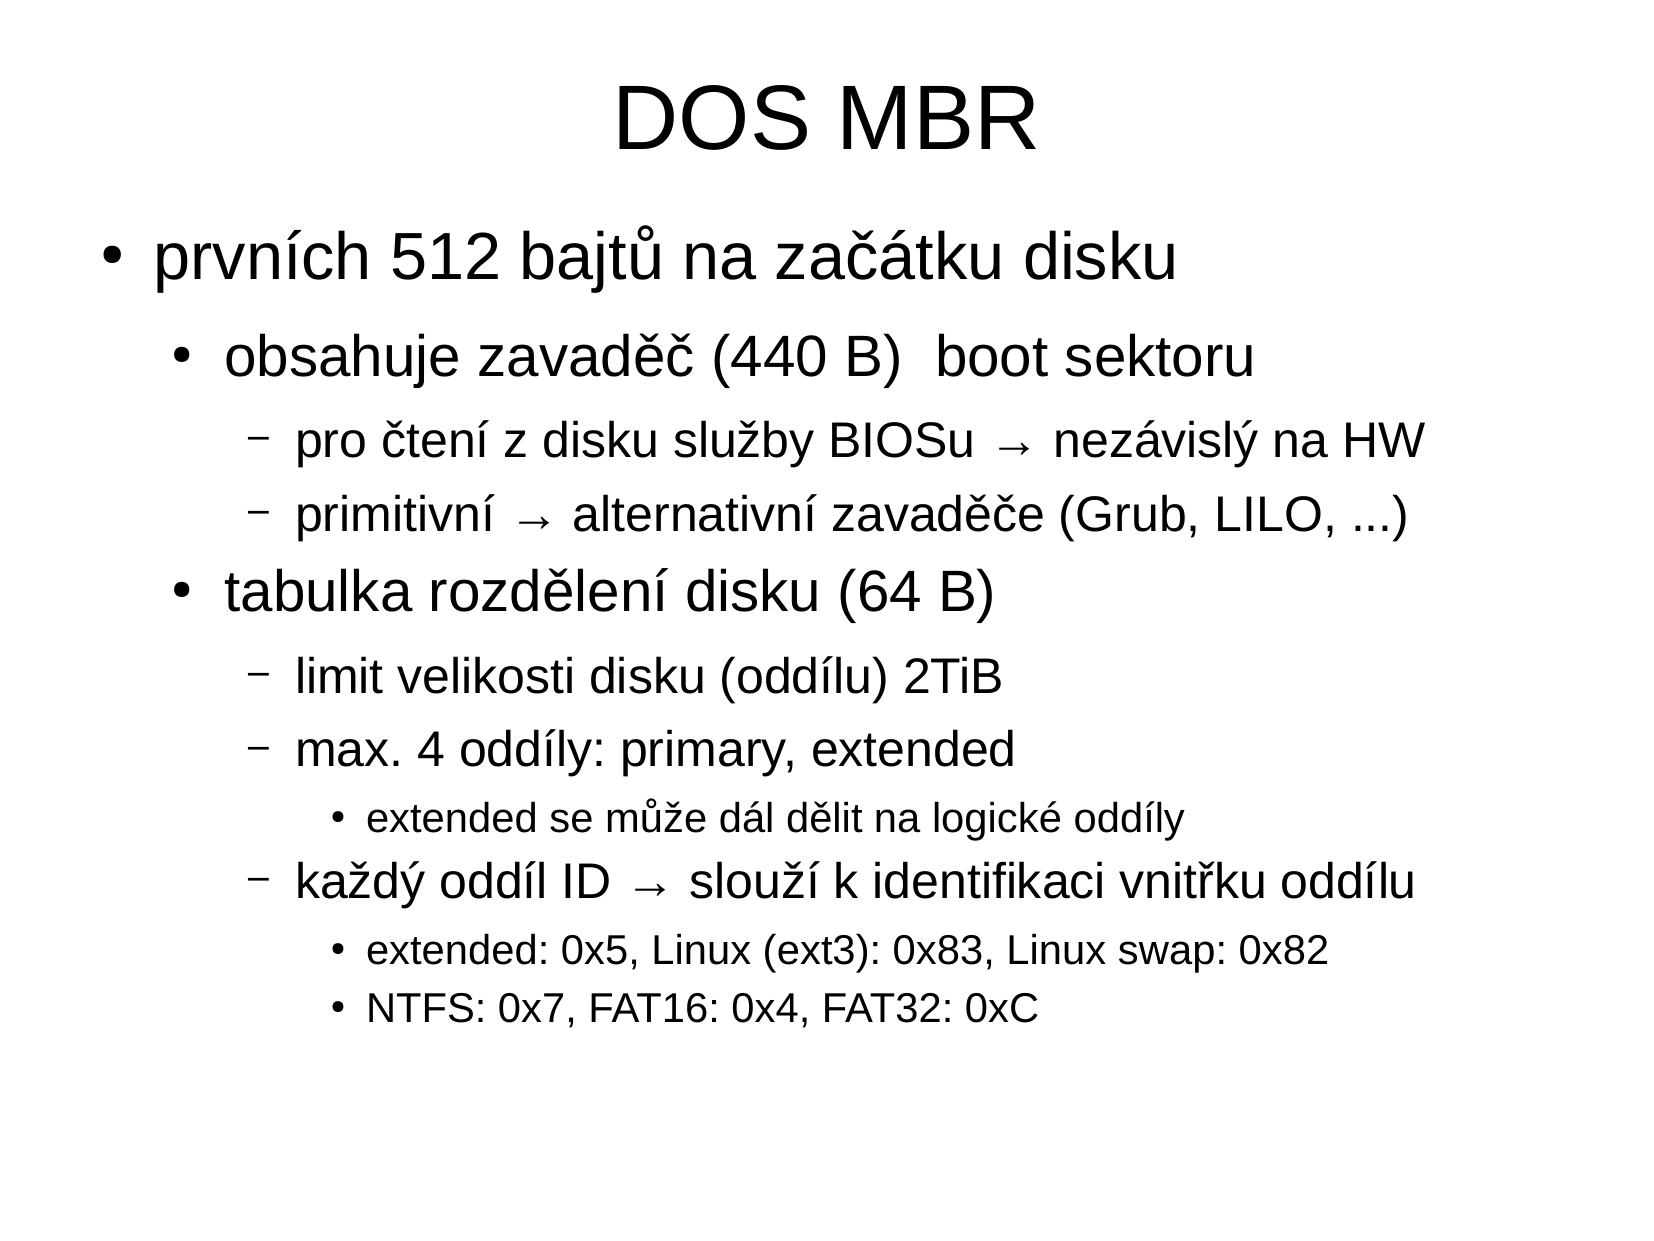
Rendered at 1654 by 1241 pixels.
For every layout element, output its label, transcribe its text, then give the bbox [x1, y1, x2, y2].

list prvních 512 bajtů na začátku disku obsahuje zavaděč (440 B) boot sektoru pro čtení z disku služby BIOSu → nezávislý na HW primitivní → alternativní zavaděče (Grub, LILO, ...) tabulka rozdělení disku (64 B) limit velikosti disku (oddílu) 2TiB max. 4 oddíly: primary, extended extended se může dál dělit na logické oddíly každý oddíl ID → slouží k identifikaci vnitřku oddílu extended: 0x5, Linux (ext3): 0x83, Linux swap: 0x82 NTFS: 0x7, FAT16: 0x4, FAT32: 0xC [82, 219, 1571, 1032]
title DOS MBR [82, 21, 1571, 214]
